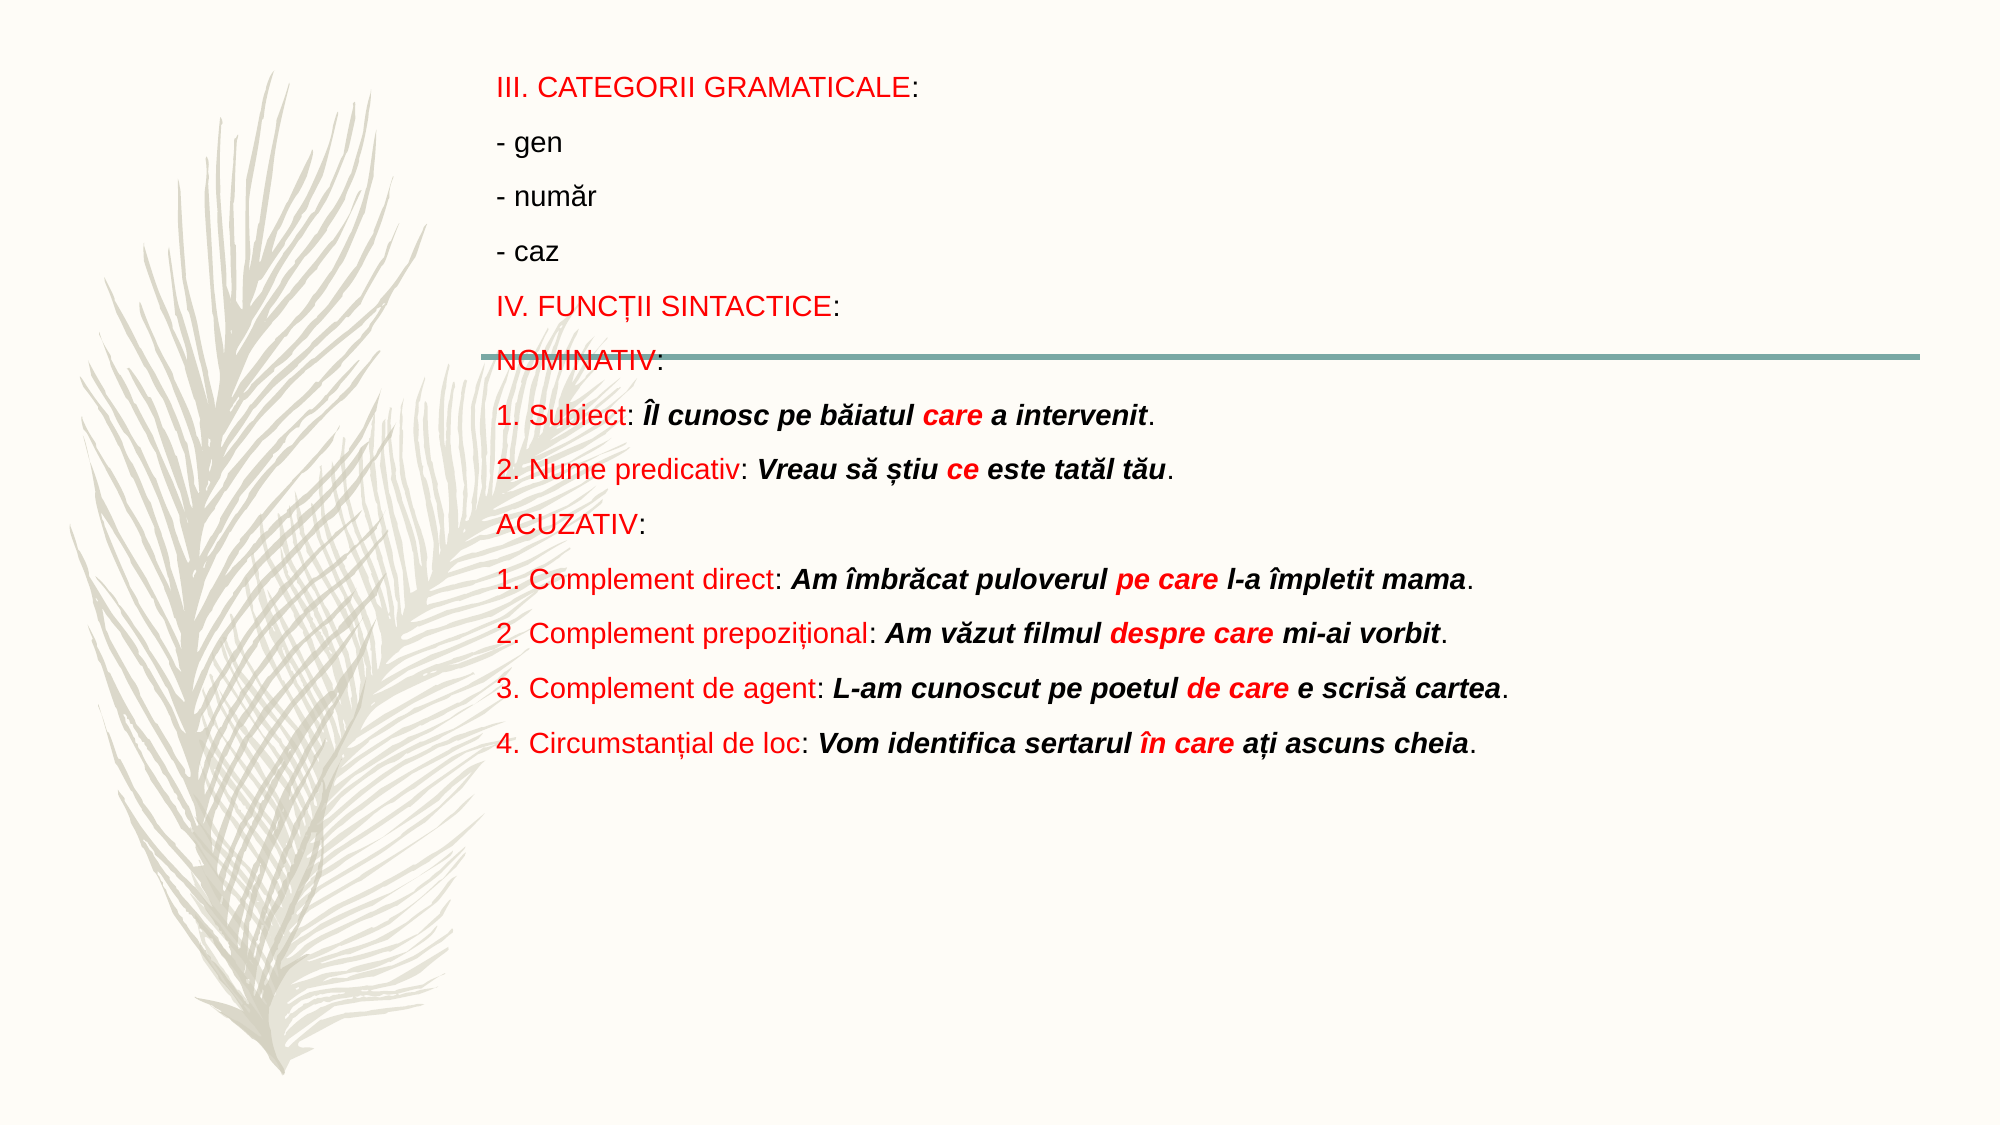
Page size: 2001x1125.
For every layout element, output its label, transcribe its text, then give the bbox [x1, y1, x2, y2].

list III. CATEGORII GRAMATICALE: - gen - număr - caz IV. FUNCȚII SINTACTICE: NOMINATIV: 1. Subiect: Îl cunosc pe băiatul care a intervenit. 2. Nume predicativ: Vreau să știu ce este tatăl tău. ACUZATIV: 1. Complement direct: Am îmbrăcat puloverul pe care l-a împletit mama. 2. Complement prepozițional: Am văzut filmul despre care mi-ai vorbit. 3. Complement de agent: L-am cunoscut pe poetul de care e scrisă cartea. 4. Circumstanțial de loc: Vom identifica sertarul în care ați ascuns cheia. [481, 60, 1920, 999]
